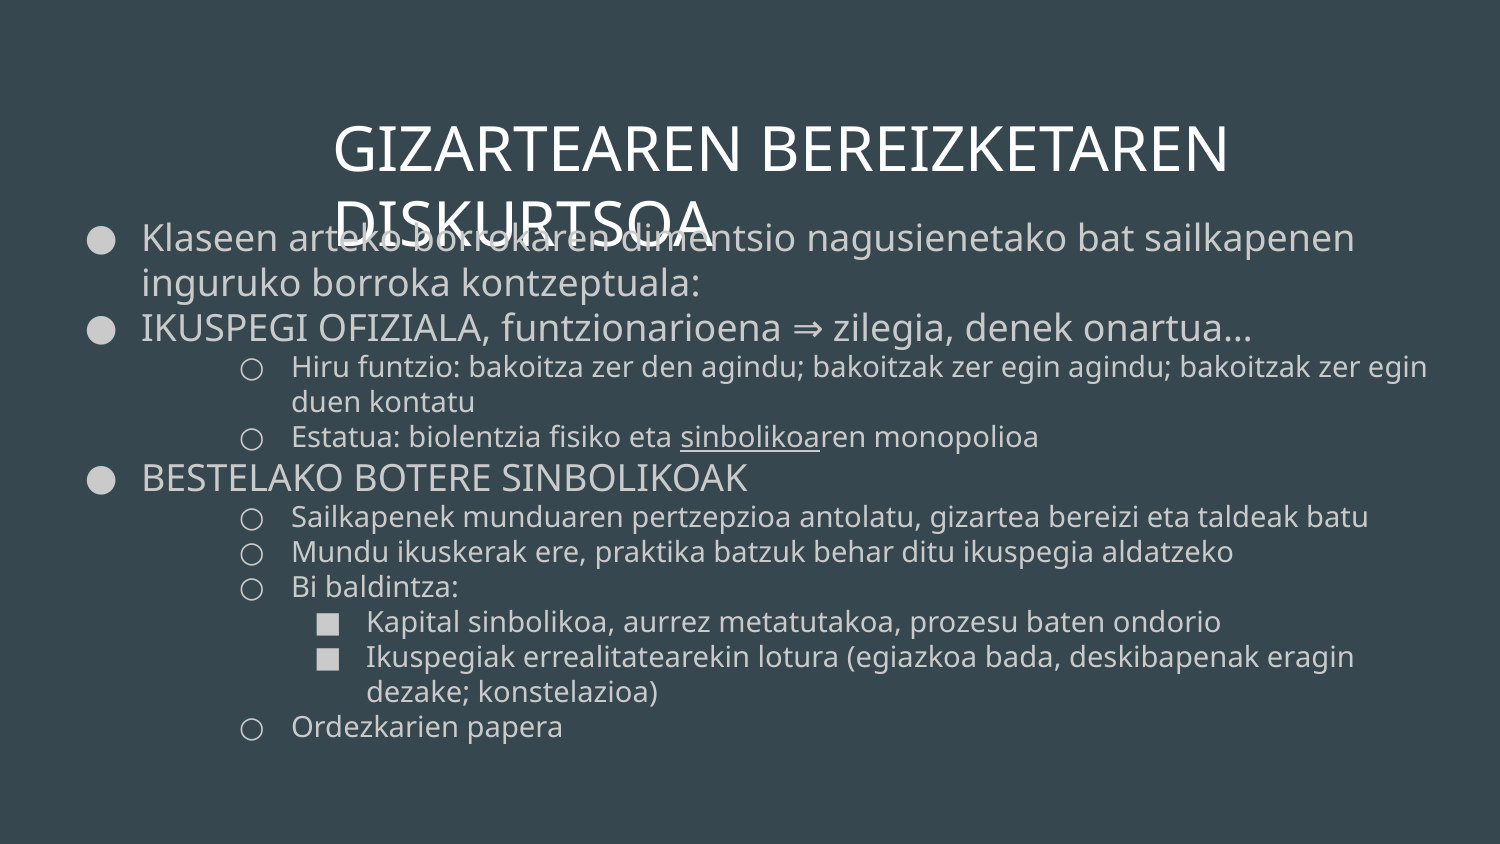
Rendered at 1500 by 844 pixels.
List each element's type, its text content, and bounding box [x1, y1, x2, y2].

title GIZARTEAREN BEREIZKETAREN DISKURTSOA [317, 94, 1431, 198]
list Klaseen arteko borrokaren dimentsio nagusienetako bat sailkapenen inguruko borroka kontzeptuala: IKUSPEGI OFIZIALA, funtzionarioena ⇒ zilegia, denek onartua… Hiru funtzio: bakoitza zer den agindu; bakoitzak zer egin agindu; bakoitzak zer egin duen kontatu Estatua: biolentzia fisiko eta sinbolikoaren monopolioa BESTELAKO BOTERE SINBOLIKOAK Sailkapenek munduaren pertzepzioa antolatu, gizartea bereizi eta taldeak batu Mundu ikuskerak ere, praktika batzuk behar ditu ikuspegia aldatzeko Bi baldintza: Kapital sinbolikoa, aurrez metatutakoa, prozesu baten ondorio Ikuspegiak errealitatearekin lotura (egiazkoa bada, deskibapenak eragin dezake; konstelazioa) Ordezkarien papera [51, 198, 1449, 830]
